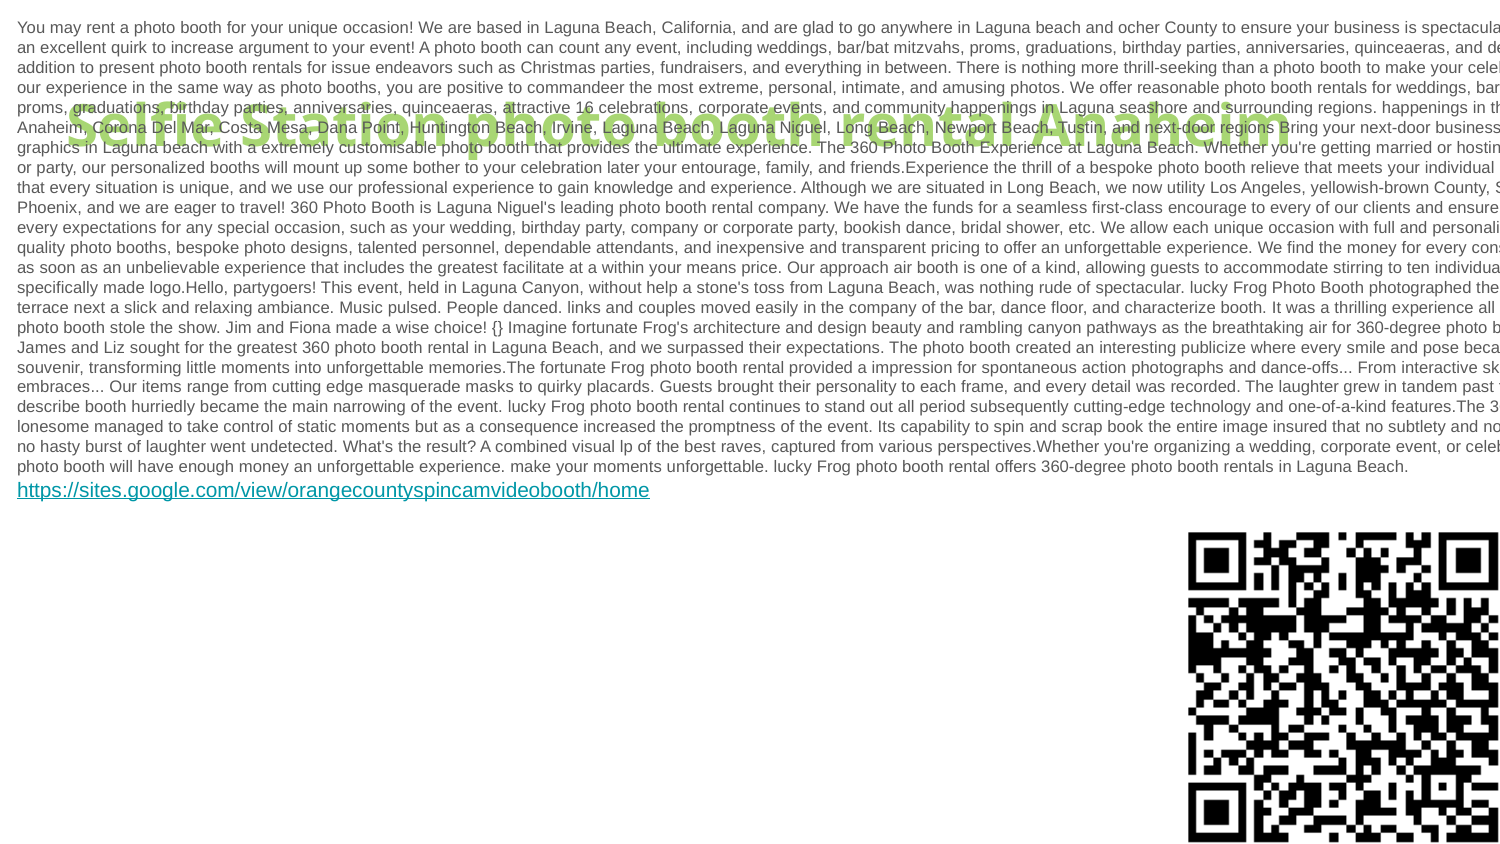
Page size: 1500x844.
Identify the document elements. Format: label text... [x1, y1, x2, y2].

picture [1187, 531, 1500, 844]
text_box You may rent a photo booth for your unique occasion! We are based in Laguna Beach, California, and are glad to go anywhere in Laguna beach and ocher County to ensure your business is spectacular. A photo booth is an excellent quirk to increase argument to your event! A photo booth can count any event, including weddings, bar/bat mitzvahs, proms, graduations, birthday parties, anniversaries, quinceaeras, and delightful 16. We in addition to present photo booth rentals for issue endeavors such as Christmas parties, fundraisers, and everything in between. There is nothing more thrill-seeking than a photo booth to make your celebration unique! like our experience in the same way as photo booths, you are positive to commandeer the most extreme, personal, intimate, and amusing photos. We offer reasonable photo booth rentals for weddings, bar/bat mitzvahs, proms, graduations, birthday parties, anniversaries, quinceaeras, attractive 16 celebrations, corporate events, and community happenings in Laguna seashore and surrounding regions. happenings in the Laguna Beach, Anaheim, Corona Del Mar, Costa Mesa, Dana Point, Huntington Beach, Irvine, Laguna Beach, Laguna Niguel, Long Beach, Newport Beach, Tustin, and next-door regions Bring your next-door business to computer graphics in Laguna beach with a extremely customisable photo booth that provides the ultimate experience. The 360 Photo Booth Experience at Laguna Beach. Whether you're getting married or hosting a business matter or party, our personalized booths will mount up some bother to your celebration later your entourage, family, and friends.Experience the thrill of a bespoke photo booth relieve that meets your individual needs. We admit that every situation is unique, and we use our professional experience to gain knowledge and experience. Although we are situated in Long Beach, we now utility Los Angeles, yellowish-brown County, San Diego, and Phoenix, and we are eager to travel! 360 Photo Booth is Laguna Niguel's leading photo booth rental company. We have the funds for a seamless first-class encourage to every of our clients and ensure that we will exceed every expectations for any special occasion, such as your wedding, birthday party, company or corporate party, bookish dance, bridal shower, etc. We allow each unique occasion with full and personalized packages, high-quality photo booths, bespoke photo designs, talented personnel, dependable attendants, and inexpensive and transparent pricing to offer an unforgettable experience. We find the money for every consumers and clients as soon as an unbelievable experience that includes the greatest facilitate at a within your means price. Our approach air booth is one of a kind, allowing guests to accommodate stirring to ten individuals in a photo when a specifically made logo.Hello, partygoers! This event, held in Laguna Canyon, without help a stone's toss from Laguna Beach, was nothing rude of spectacular. lucky Frog Photo Booth photographed the issue on a rooftop terrace next a slick and relaxing ambiance. Music pulsed. People danced. links and couples moved easily in the company of the bar, dance floor, and characterize booth. It was a thrilling experience all around, but the 360 photo booth stole the show. Jim and Fiona made a wise choice! {} Imagine fortunate Frog's architecture and design beauty and rambling canyon pathways as the breathtaking air for 360-degree photo booth images. James and Liz sought for the greatest 360 photo booth rental in Laguna Beach, and we surpassed their expectations. The photo booth created an interesting publicize where every smile and pose became a treasured souvenir, transforming little moments into unforgettable memories.The fortunate Frog photo booth rental provided a impression for spontaneous action photographs and dance-offs... From interactive sketches to aflame embraces... Our items range from cutting edge masquerade masks to quirky placards. Guests brought their personality to each frame, and every detail was recorded. The laughter grew in tandem past the prints. The 360 describe booth hurriedly became the main narrowing of the event. lucky Frog photo booth rental continues to stand out all period subsequently cutting-edge technology and one-of-a-kind features.The 360 photo booth not lonesome managed to take control of static moments but as a consequence increased the promptness of the event. Its capability to spin and scrap book the entire image insured that no subtlety and no dance move, and no hasty burst of laughter went undetected. What's the result? A combined visual lp of the best raves, captured from various perspectives.Whether you're organizing a wedding, corporate event, or celebration, our 360 photo booth will have enough money an unforgettable experience. make your moments unforgettable. lucky Frog photo booth rental offers 360-degree photo booth rentals in Laguna Beach. https://sites.google.com/view/orangecountyspincamvideobooth/home [2, 2, 1500, 844]
